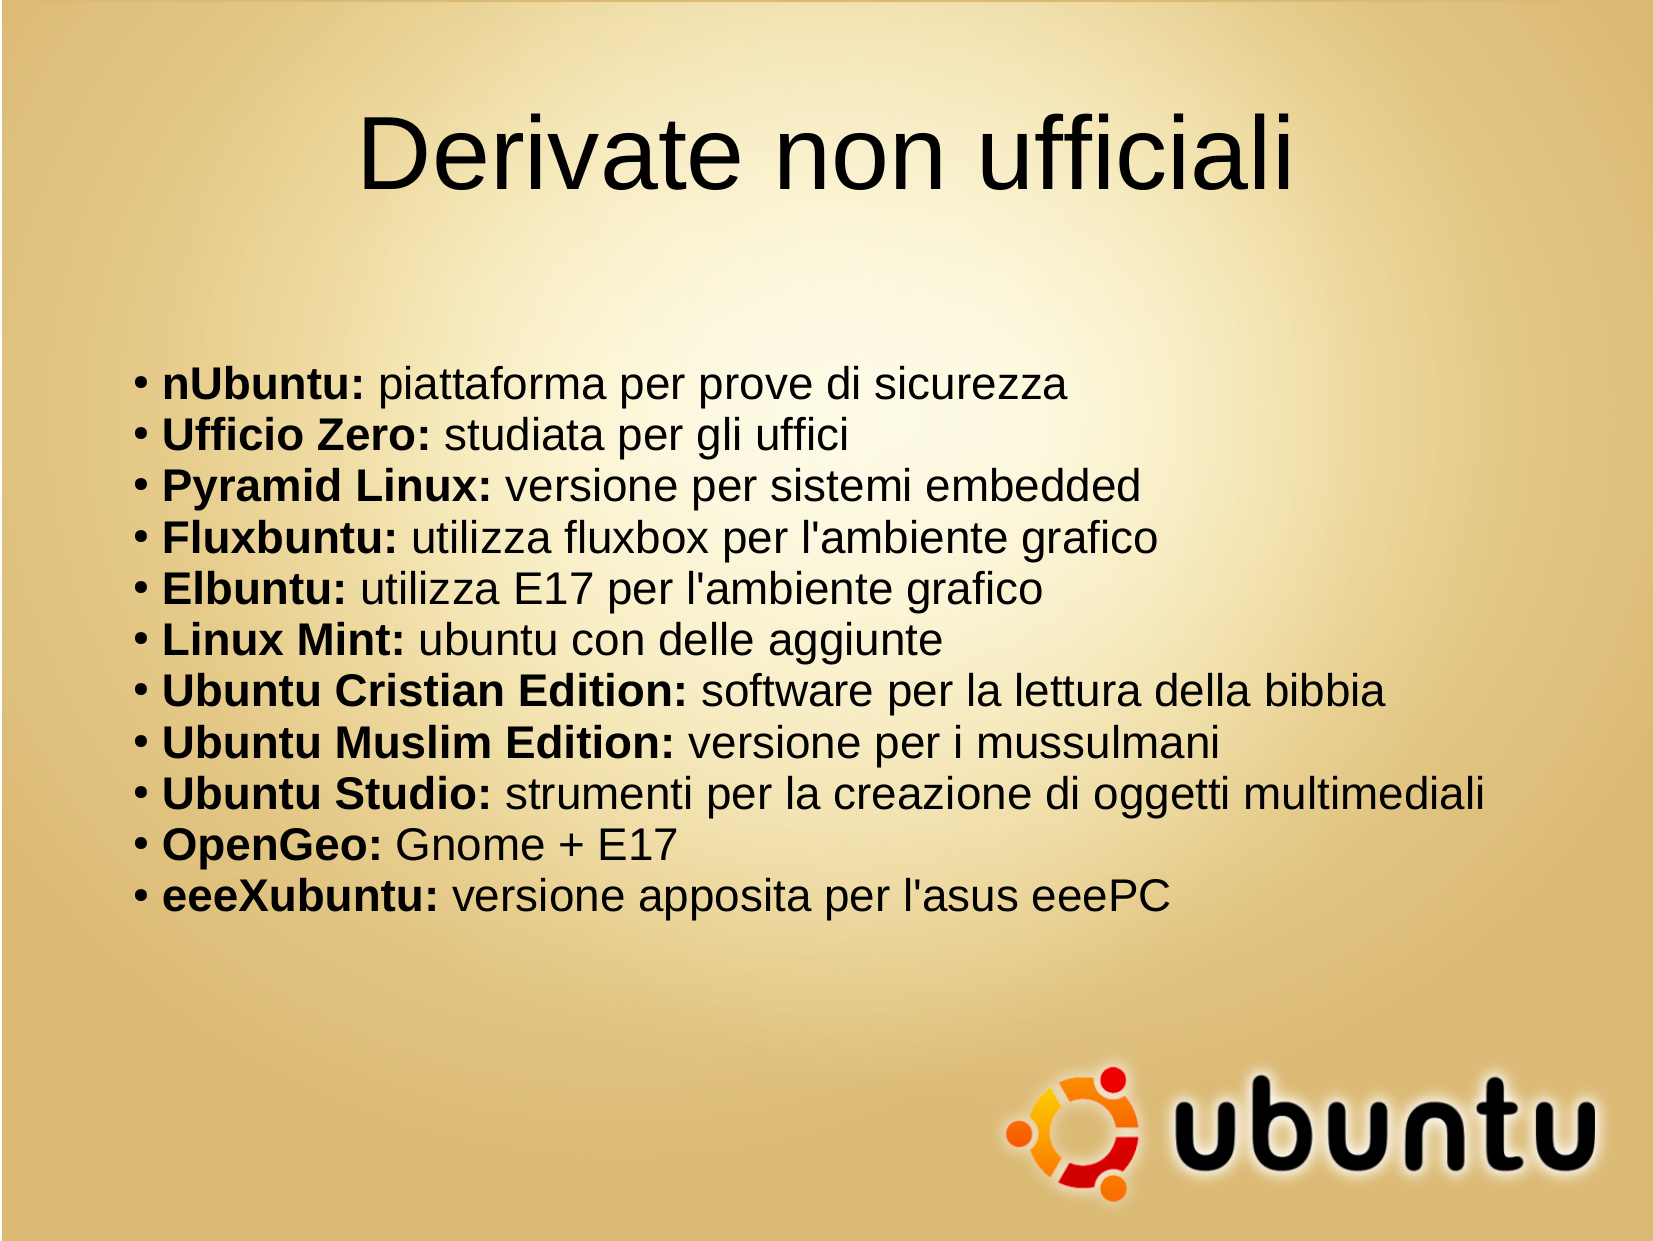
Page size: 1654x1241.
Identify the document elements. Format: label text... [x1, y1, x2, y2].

text_box nUbuntu: piattaforma per prove di sicurezza Ufficio Zero: studiata per gli uffici Pyramid Linux: versione per sistemi embedded Fluxbuntu: utilizza fluxbox per l'ambiente grafico Elbuntu: utilizza E17 per l'ambiente grafico Linux Mint: ubuntu con delle aggiunte Ubuntu Cristian Edition: software per la lettura della bibbia Ubuntu Muslim Edition: versione per i mussulmani Ubuntu Studio: strumenti per la creazione di oggetti multimediali OpenGeo: Gnome + E17 eeeXubuntu: versione apposita per l'asus eeePC [118, 324, 1536, 992]
title Derivate non ufficiali [82, 49, 1571, 257]
picture [2, 0, 1654, 1241]
